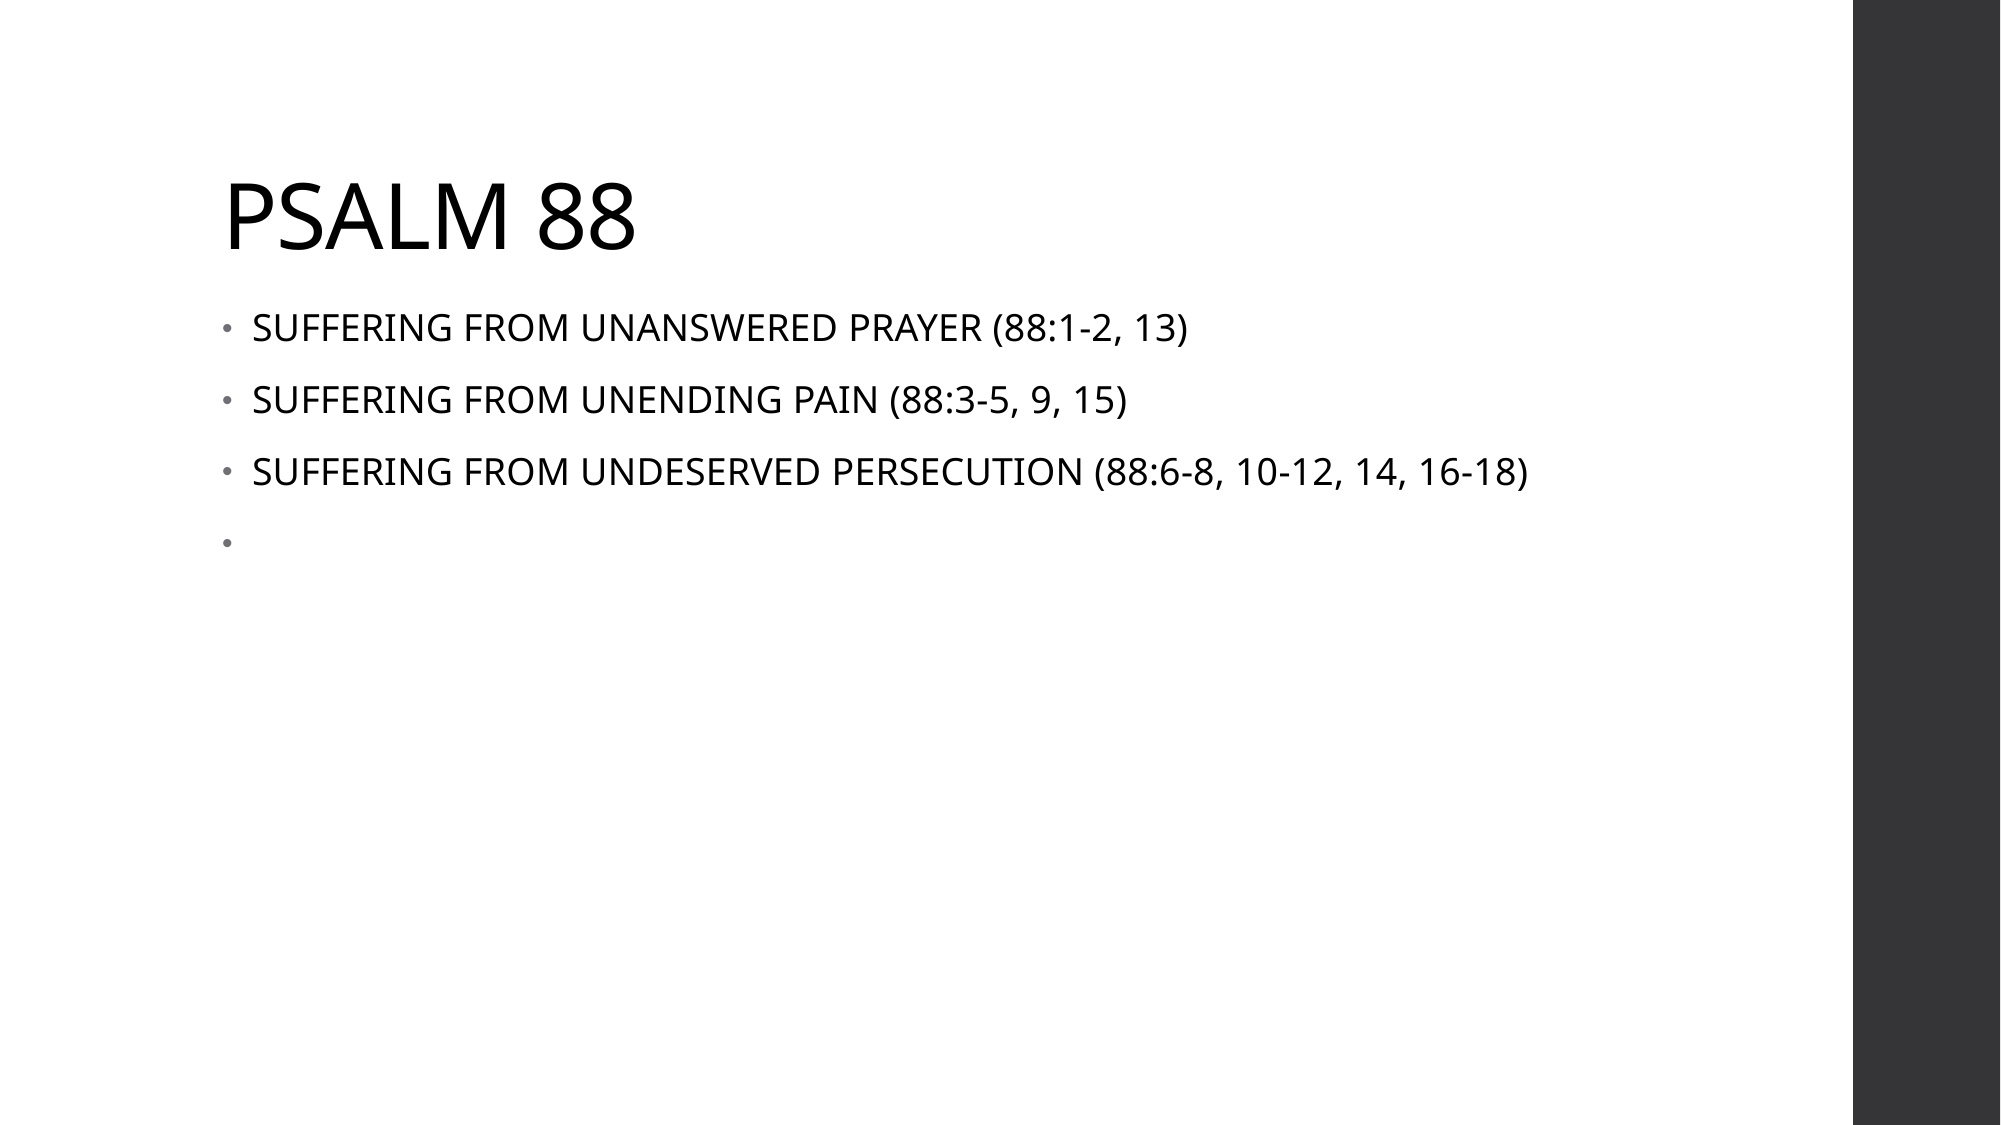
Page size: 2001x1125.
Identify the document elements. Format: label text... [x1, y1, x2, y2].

list SUFFERING FROM UNANSWERED PRAYER (88:1-2, 13) SUFFERING FROM UNENDING PAIN (88:3-5, 9, 15) SUFFERING FROM UNDESERVED PERSECUTION (88:6-8, 10-12, 14, 16-18) [206, 299, 1617, 1014]
title PSALM 88 [206, 60, 1797, 278]
